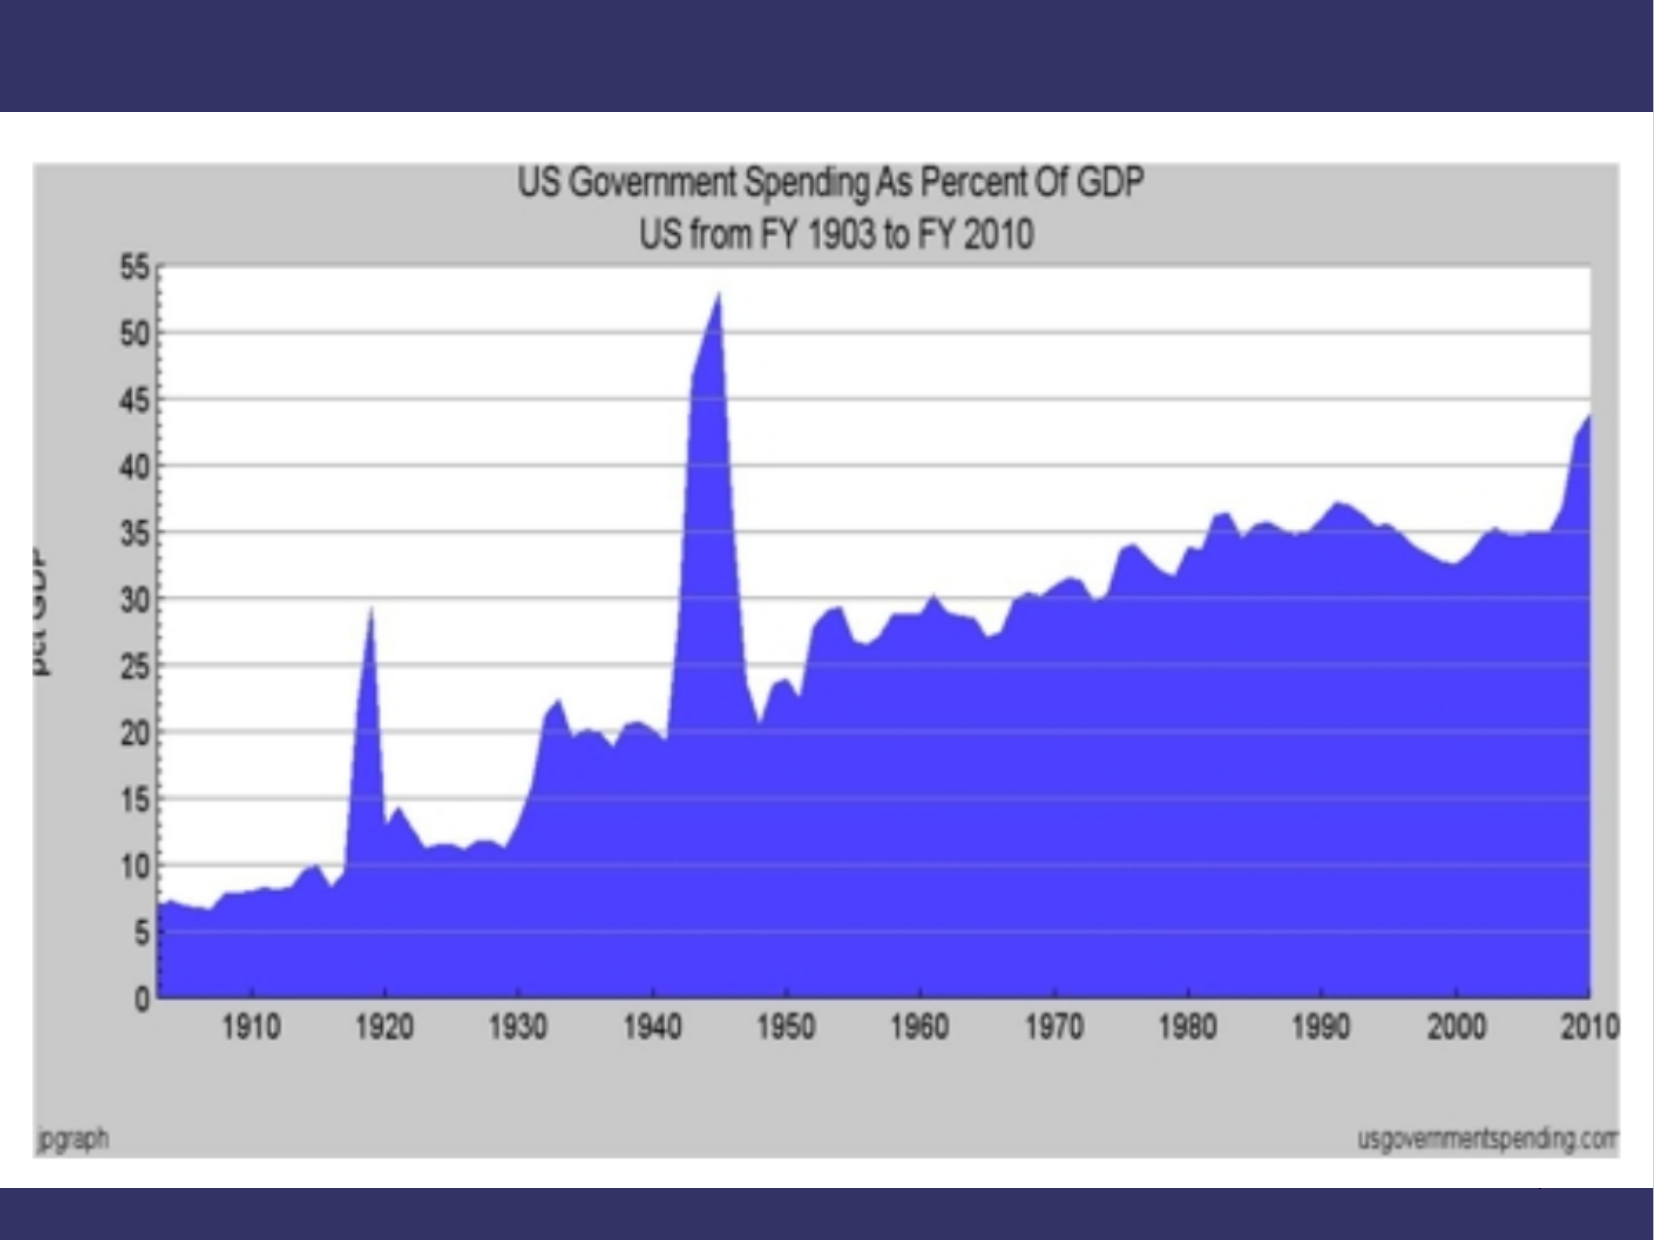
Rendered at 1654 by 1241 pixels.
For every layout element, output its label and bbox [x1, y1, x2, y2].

picture [0, 112, 1654, 1188]
